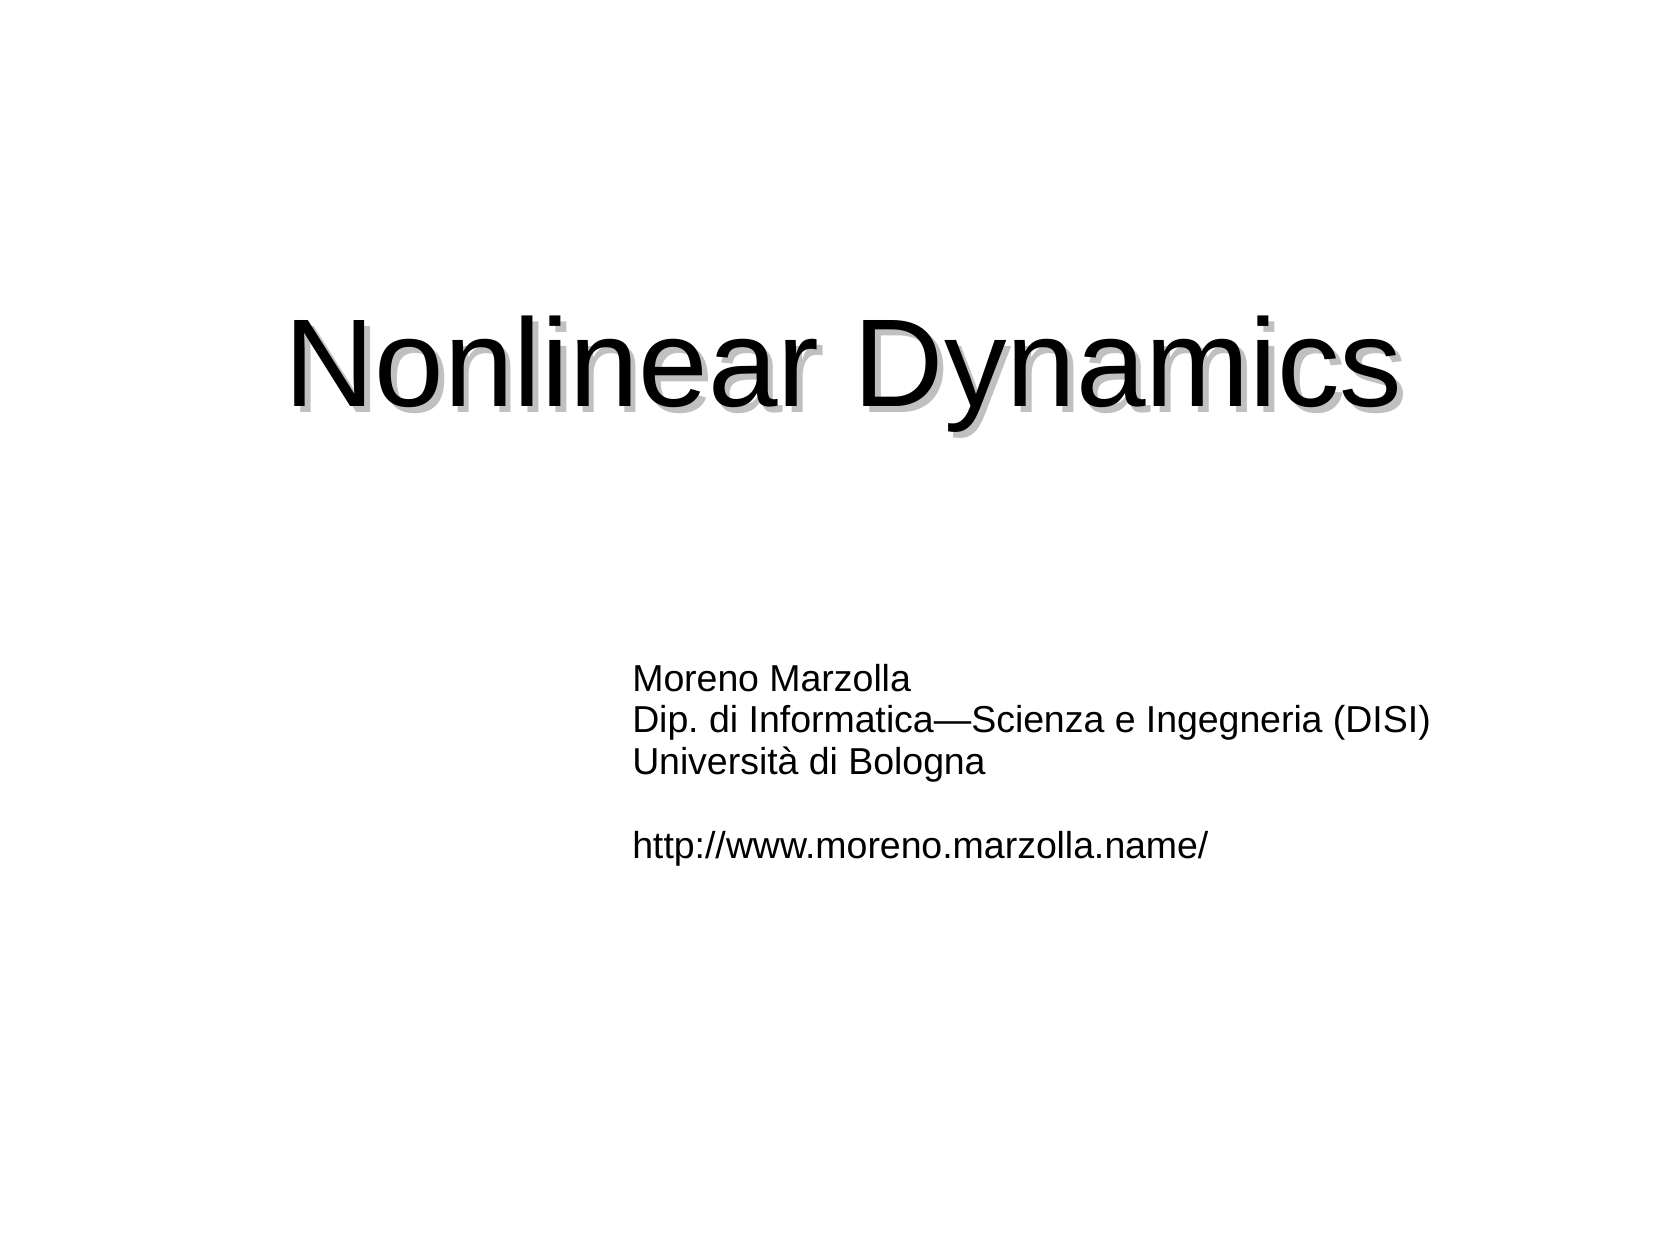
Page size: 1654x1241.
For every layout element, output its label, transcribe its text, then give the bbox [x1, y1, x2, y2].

text_box Nonlinear Dynamics [75, 147, 1613, 441]
text_box Moreno Marzolla Dip. di Informatica—Scienza e Ingegneria (DISI) Università di Bologna http://www.moreno.marzolla.name/ [617, 649, 1447, 1003]
